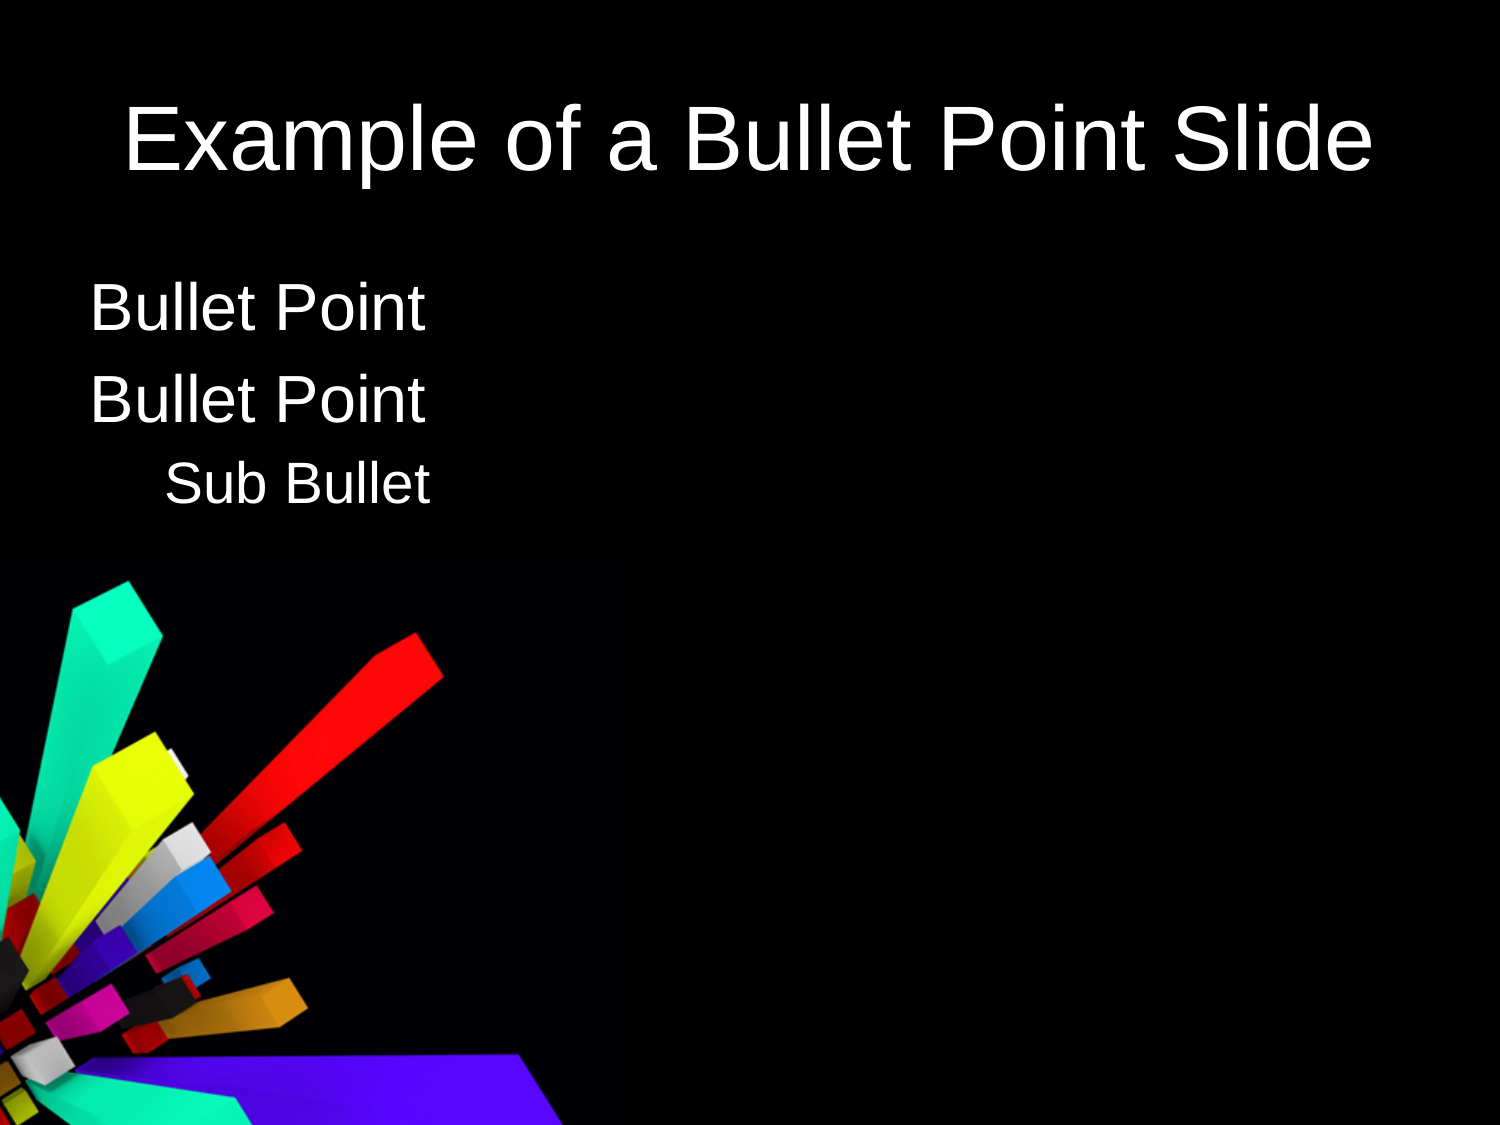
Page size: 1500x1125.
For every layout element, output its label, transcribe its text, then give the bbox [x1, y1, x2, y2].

list Bullet Point Bullet Point Sub Bullet [75, 262, 1426, 870]
picture [0, 557, 621, 1125]
title Example of a Bullet Point Slide [75, 45, 1426, 233]
